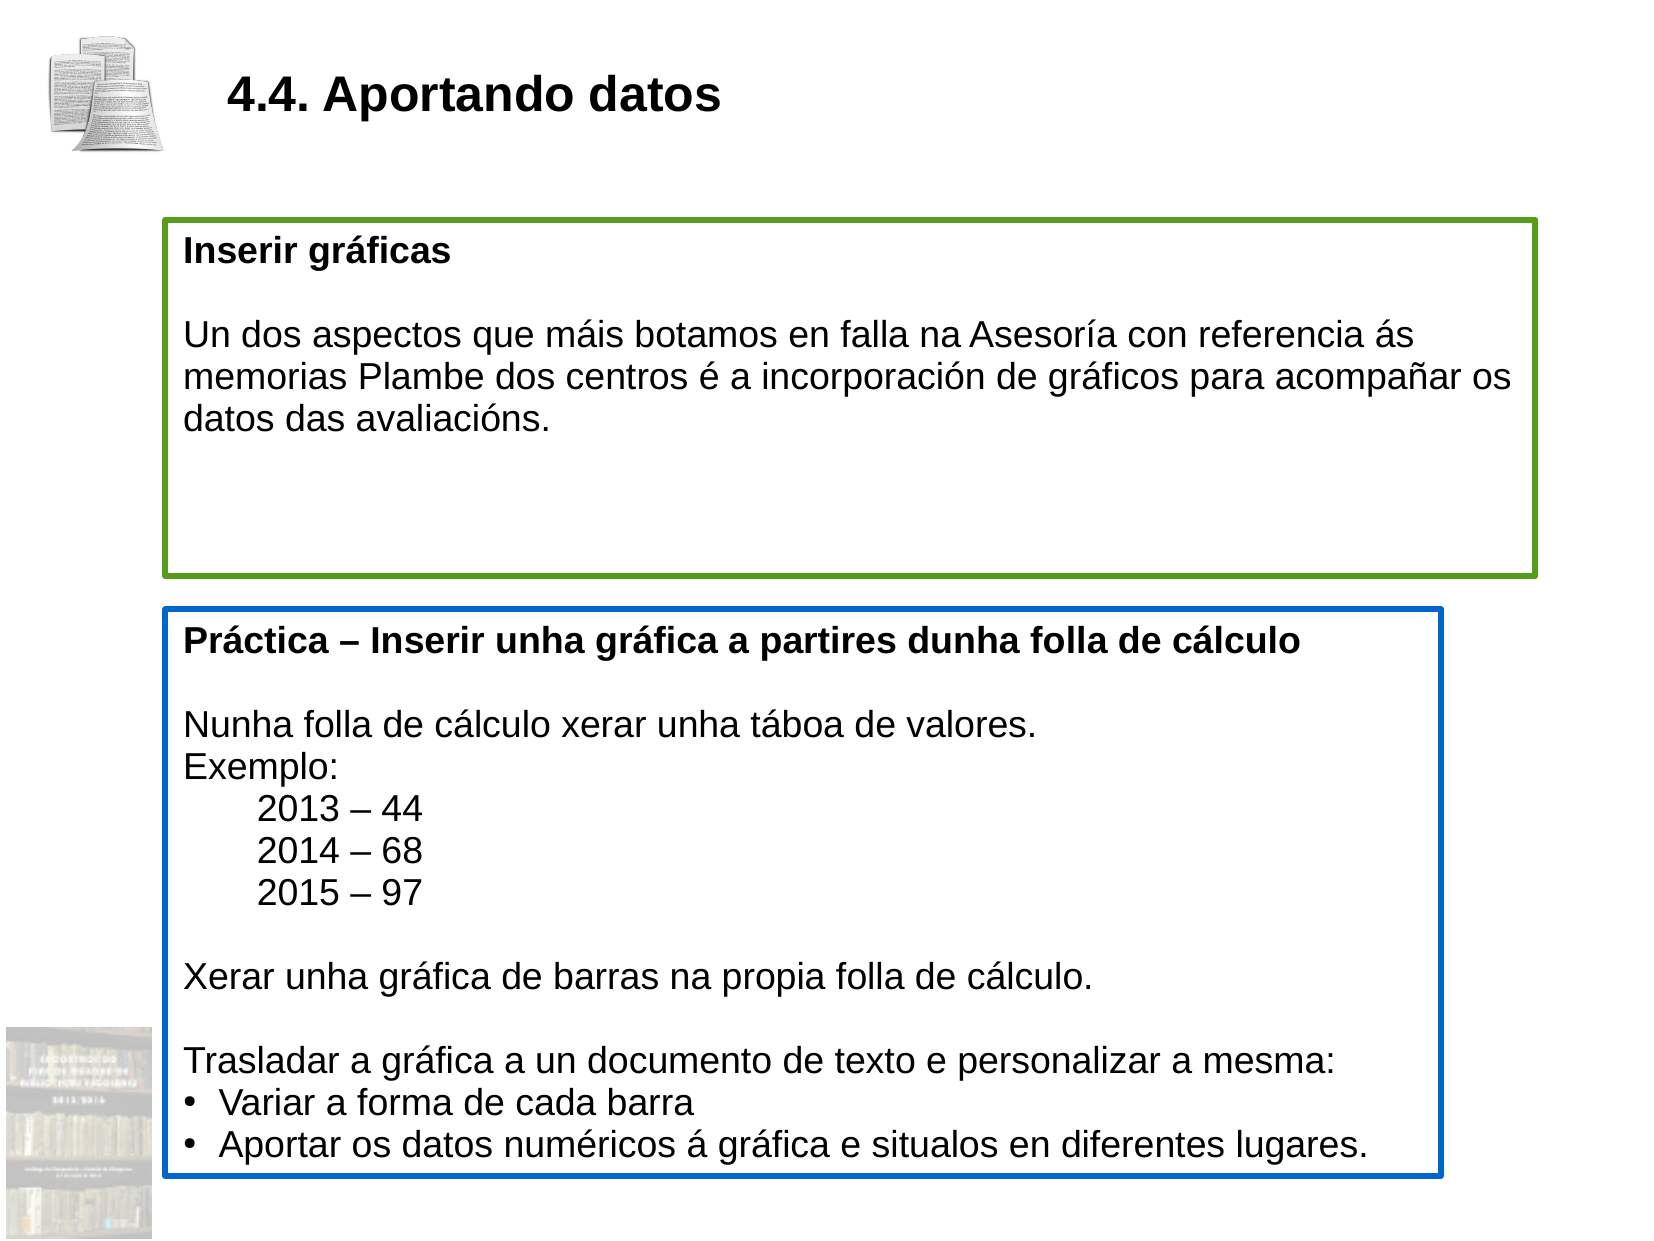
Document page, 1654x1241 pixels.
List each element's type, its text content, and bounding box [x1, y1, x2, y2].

picture [6, 1027, 152, 1239]
text_box Inserir gráficas Un dos aspectos que máis botamos en falla na Asesoría con referencia ás memorias Plambe dos centros é a incorporación de gráficos para acompañar os datos das avaliacións. [165, 219, 1536, 577]
text_box Práctica – Inserir unha gráfica a partires dunha folla de cálculo Nunha folla de cálculo xerar unha táboa de valores. Exemplo: 2013 – 44 2014 – 68 2015 – 97 Xerar unha gráfica de barras na propia folla de cálculo. Trasladar a gráfica a un documento de texto e personalizar a mesma: Variar a forma de cada barra Aportar os datos numéricos á gráfica e situalos en diferentes lugares. [165, 609, 1441, 1176]
text_box 4.4. Aportando datos [212, 59, 1359, 130]
picture [47, 35, 166, 154]
